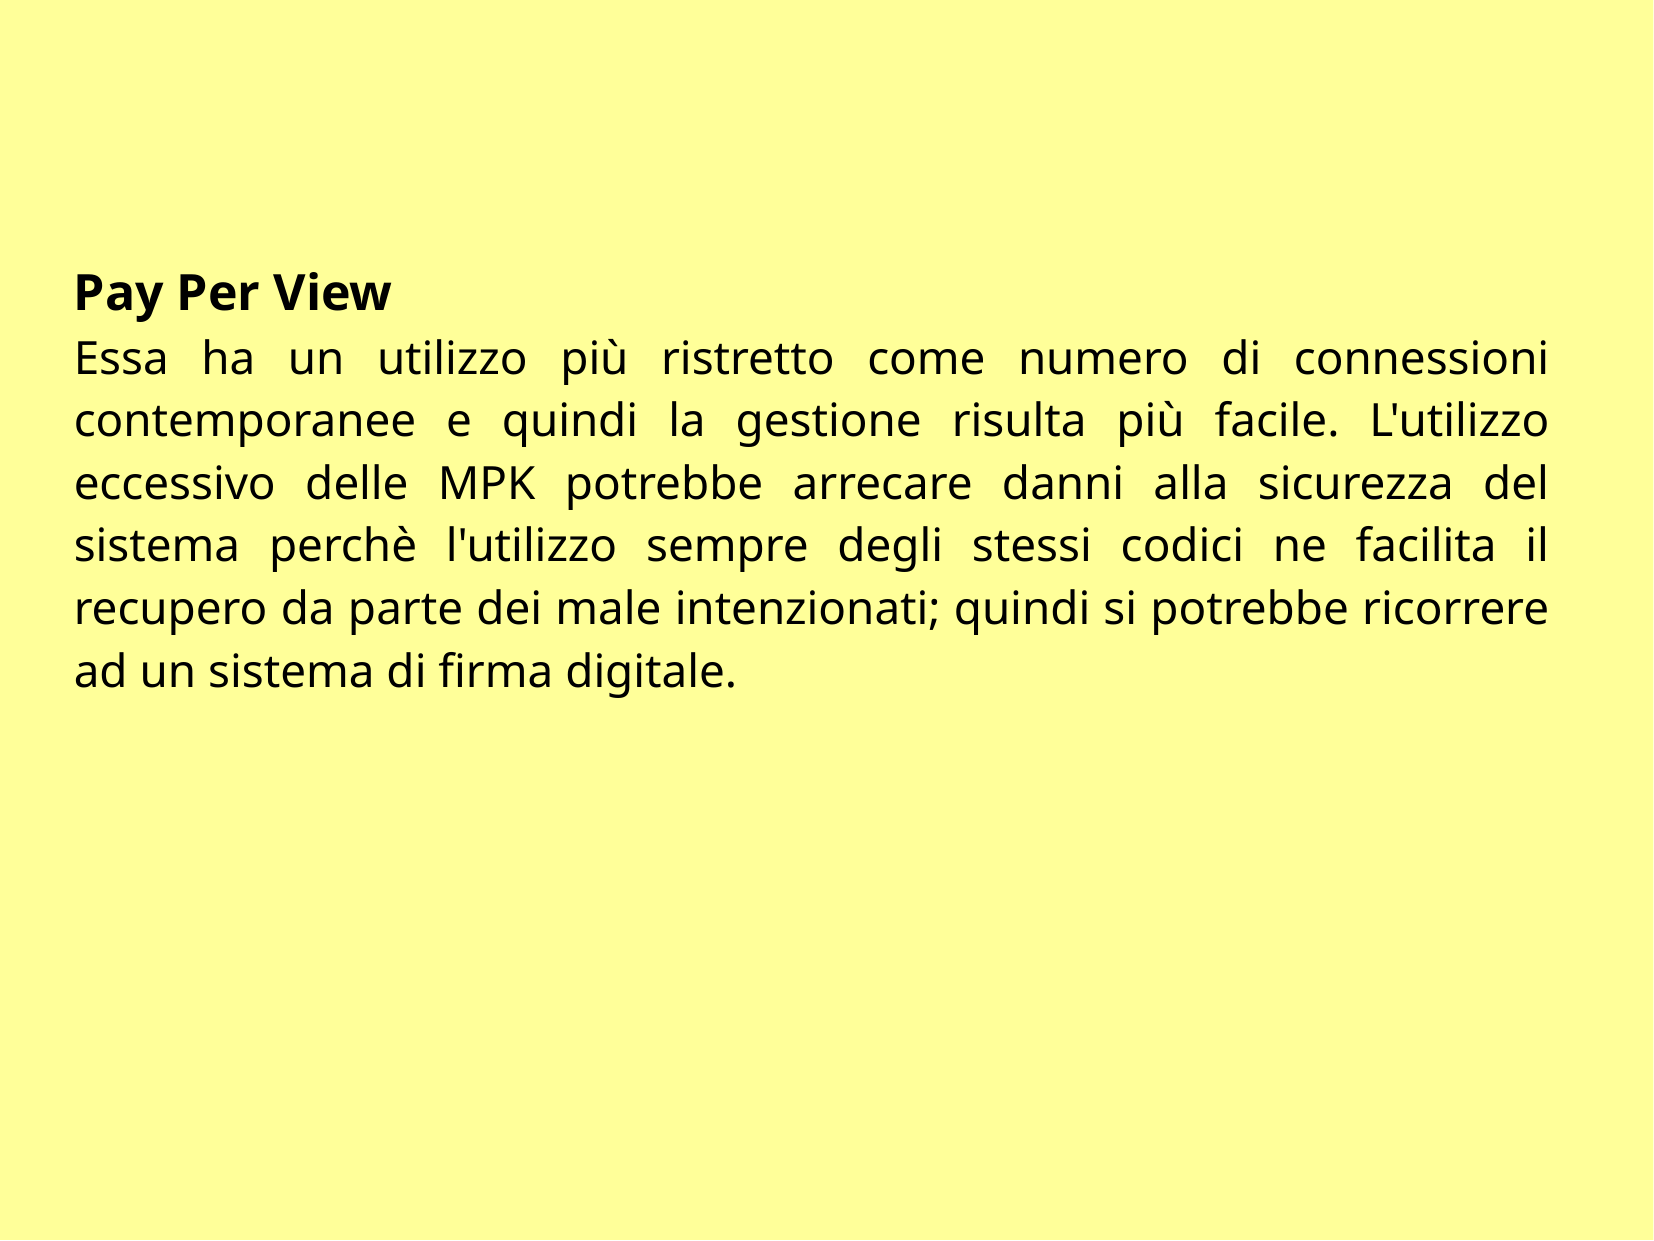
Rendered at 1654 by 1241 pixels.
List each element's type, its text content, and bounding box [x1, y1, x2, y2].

text_box Pay Per View Essa ha un utilizzo più ristretto come numero di connessioni contemporanee e quindi la gestione risulta più facile. L'utilizzo eccessivo delle MPK potrebbe arrecare danni alla sicurezza del sistema perchè l'utilizzo sempre degli stessi codici ne facilita il recupero da parte dei male intenzionati; quindi si potrebbe ricorrere ad un sistema di firma digitale. [59, 147, 1565, 1241]
